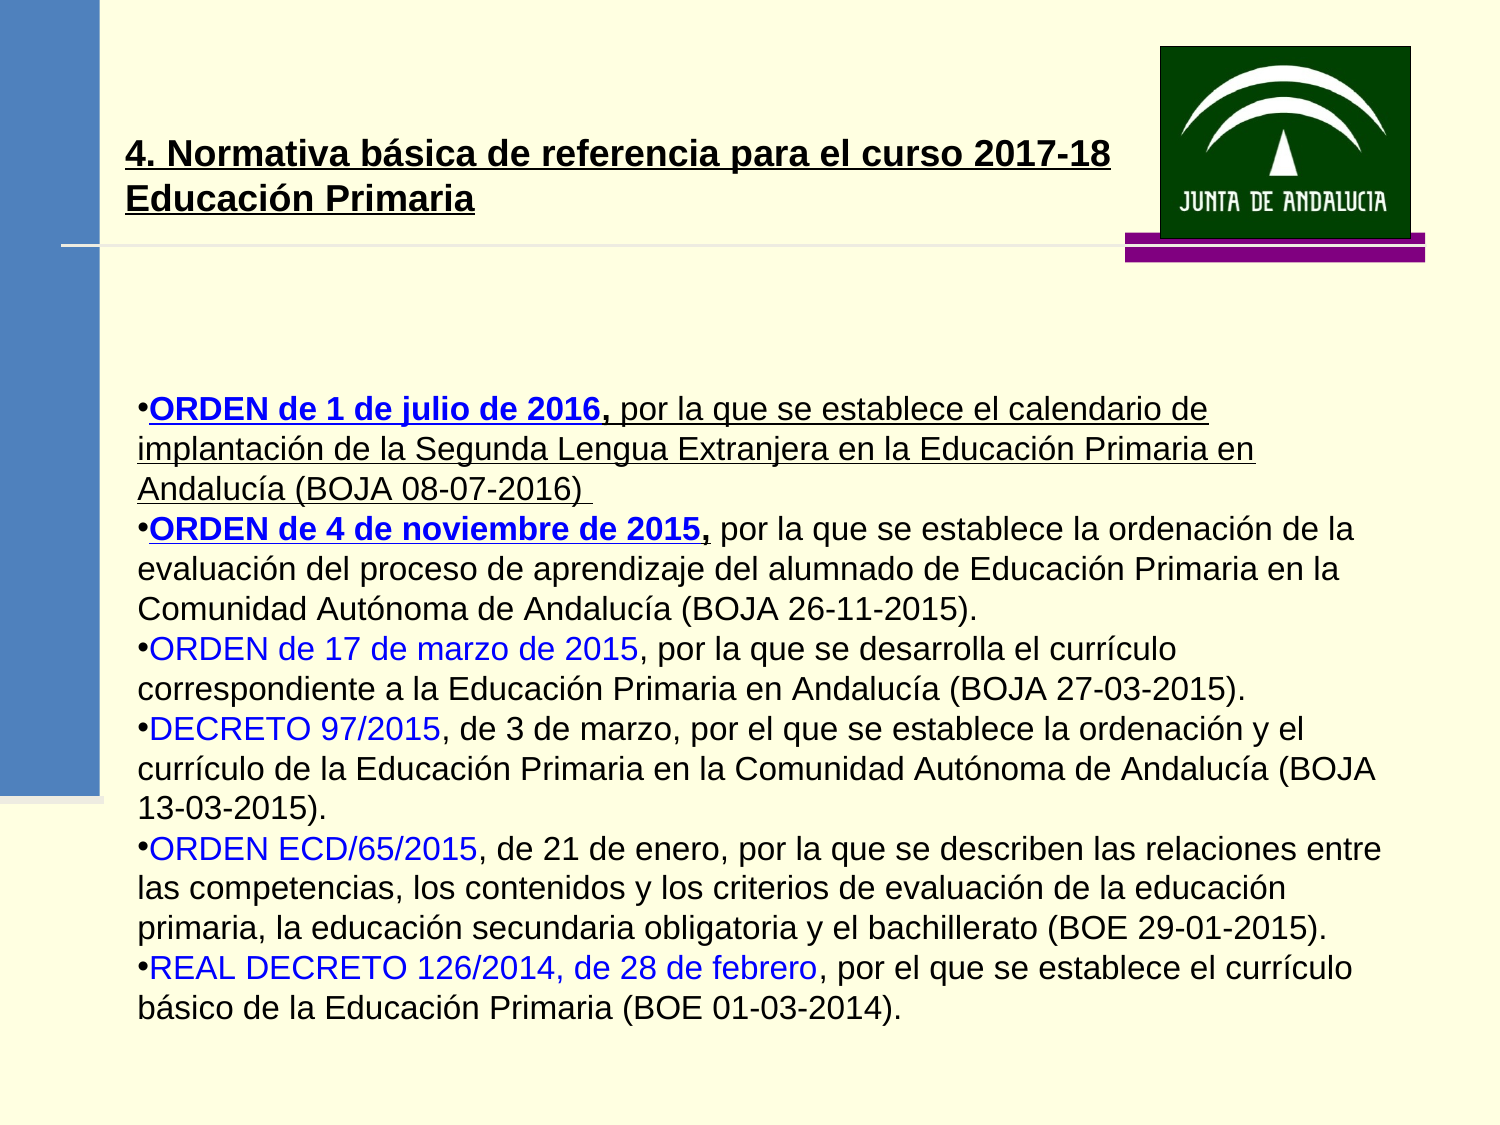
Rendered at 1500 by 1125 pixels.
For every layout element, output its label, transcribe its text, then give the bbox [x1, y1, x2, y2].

text_box ORDEN de 1 de julio de 2016, por la que se establece el calendario de implantación de la Segunda Lengua Extranjera en la Educación Primaria en Andalucía (BOJA 08-07-2016) ORDEN de 4 de noviembre de 2015, por la que se establece la ordenación de la evaluación del proceso de aprendizaje del alumnado de Educación Primaria en la Comunidad Autónoma de Andalucía (BOJA 26-11-2015). ORDEN de 17 de marzo de 2015, por la que se desarrolla el currículo correspondiente a la Educación Primaria en Andalucía (BOJA 27-03-2015). DECRETO 97/2015, de 3 de marzo, por el que se establece la ordenación y el currículo de la Educación Primaria en la Comunidad Autónoma de Andalucía (BOJA 13-03-2015). ORDEN ECD/65/2015, de 21 de enero, por la que se describen las relaciones entre las competencias, los contenidos y los criterios de evaluación de la educación primaria, la educación secundaria obligatoria y el bachillerato (BOE 29-01-2015). REAL DECRETO 126/2014, de 28 de febrero, por el que se establece el currículo básico de la Educación Primaria (BOE 01-03-2014). [137, 387, 1400, 999]
text_box 4. Normativa básica de referencia para el curso 2017-18 Educación Primaria [124, 124, 1426, 313]
picture [1160, 46, 1410, 239]
